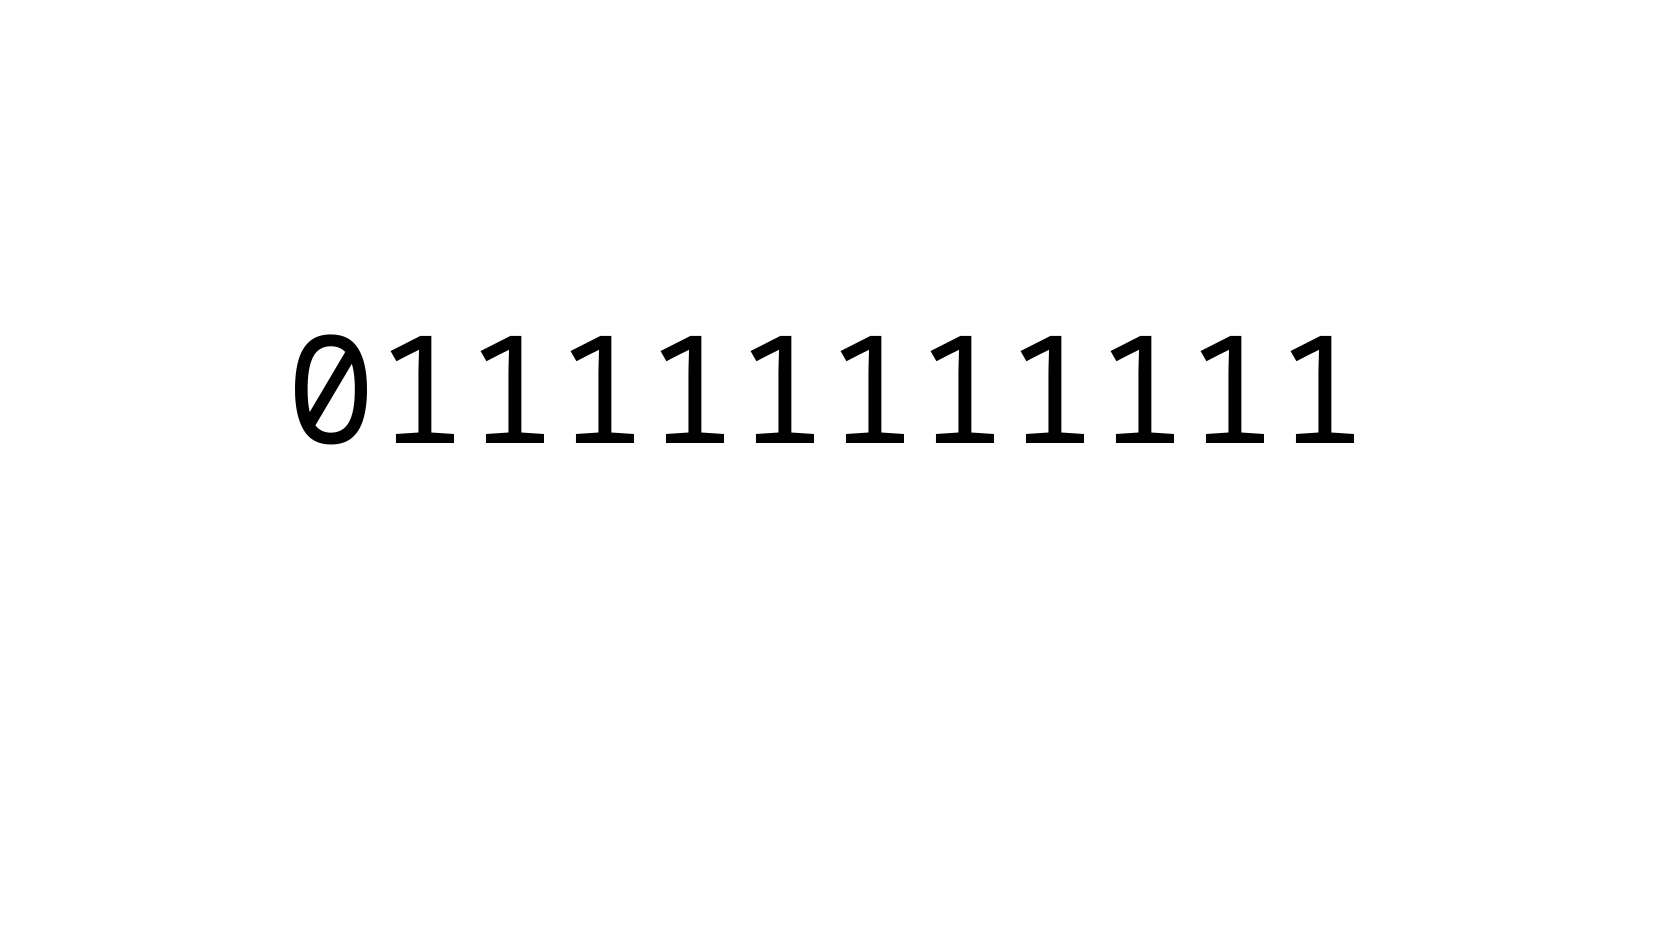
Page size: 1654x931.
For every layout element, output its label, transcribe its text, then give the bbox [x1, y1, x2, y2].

subtitle 011111111111 [82, 217, 1571, 758]
